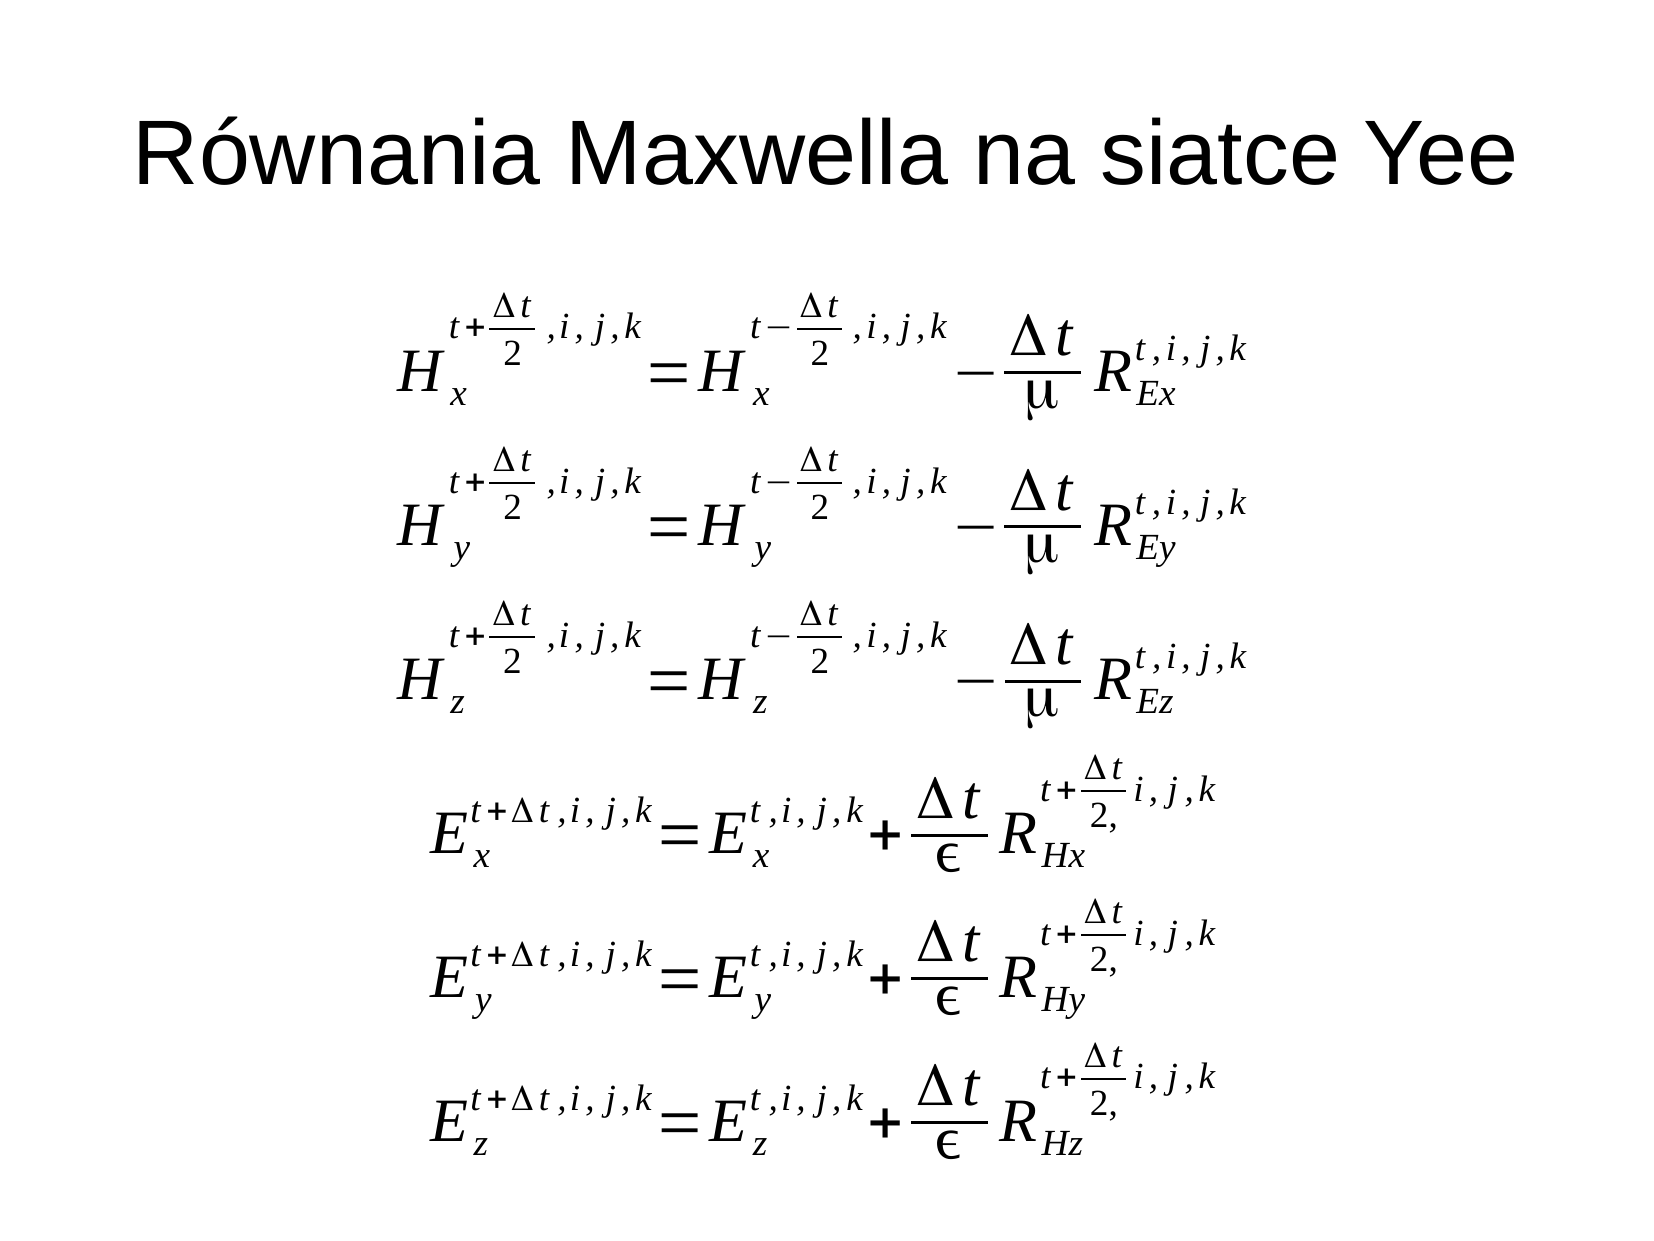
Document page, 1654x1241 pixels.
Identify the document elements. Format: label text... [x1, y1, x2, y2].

chart [420, 891, 1223, 1020]
chart [388, 593, 1256, 732]
chart [420, 747, 1223, 876]
title Równania Maxwella na siatce Yee [82, 49, 1571, 257]
chart [420, 1035, 1223, 1164]
chart [388, 439, 1255, 578]
chart [388, 285, 1255, 424]
